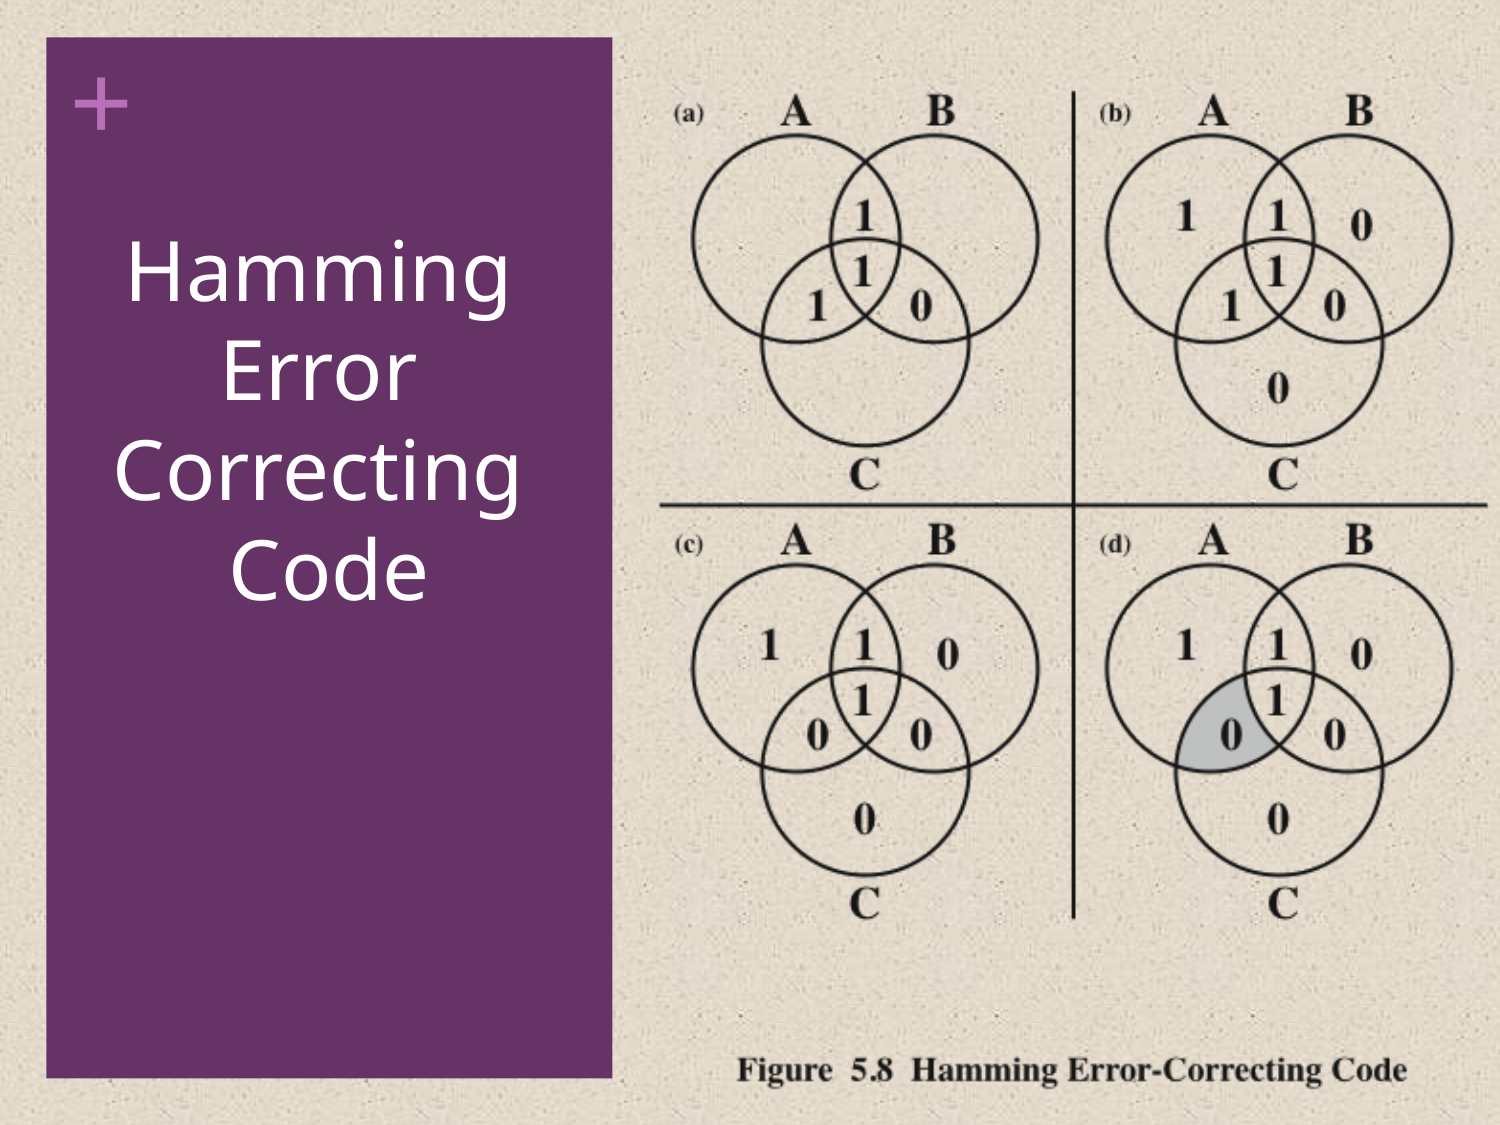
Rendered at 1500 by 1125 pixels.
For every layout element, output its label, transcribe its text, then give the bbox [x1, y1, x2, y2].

title Hamming Error Correcting Code [62, 99, 597, 625]
picture [0, 0, 1500, 1125]
